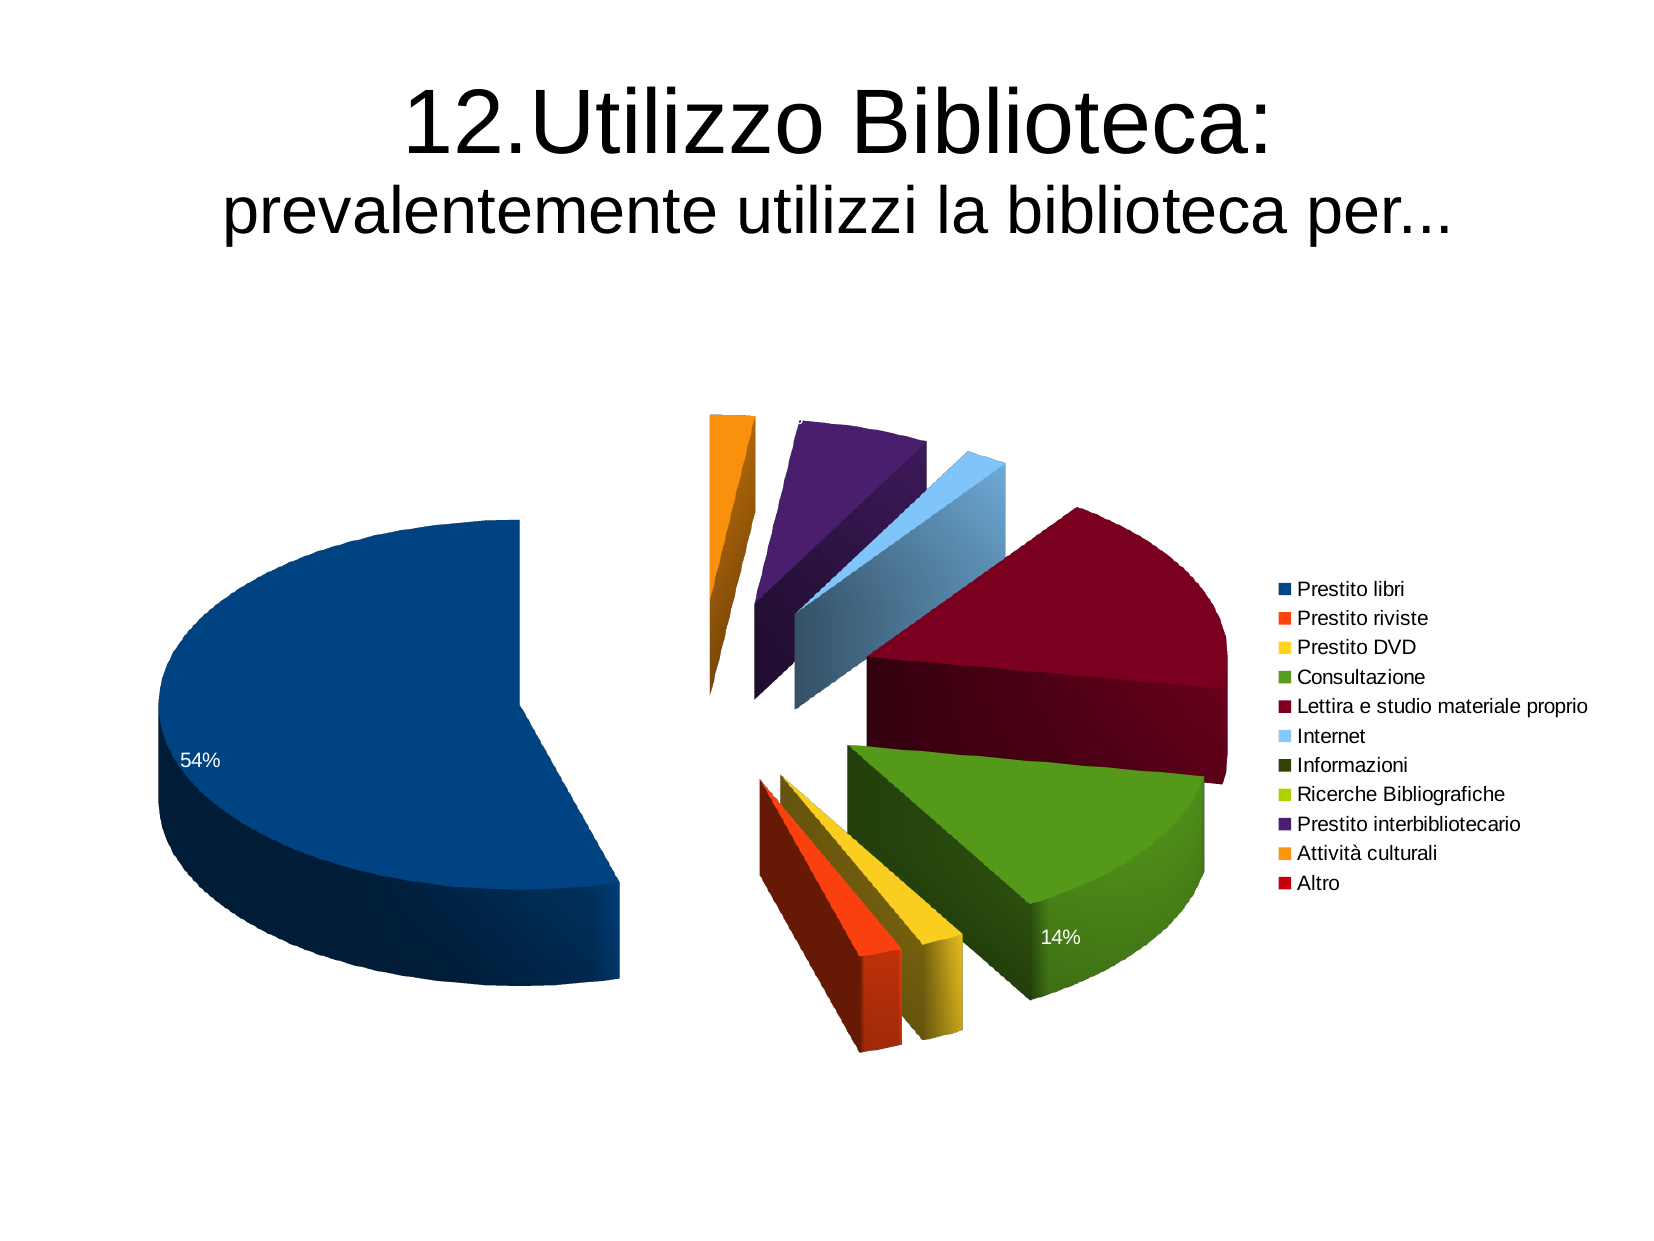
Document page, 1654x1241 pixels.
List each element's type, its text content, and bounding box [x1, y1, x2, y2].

title 12.Utilizzo Biblioteca: prevalentemente utilizzi la biblioteca per... [94, 70, 1583, 351]
chart [126, 376, 1614, 1096]
